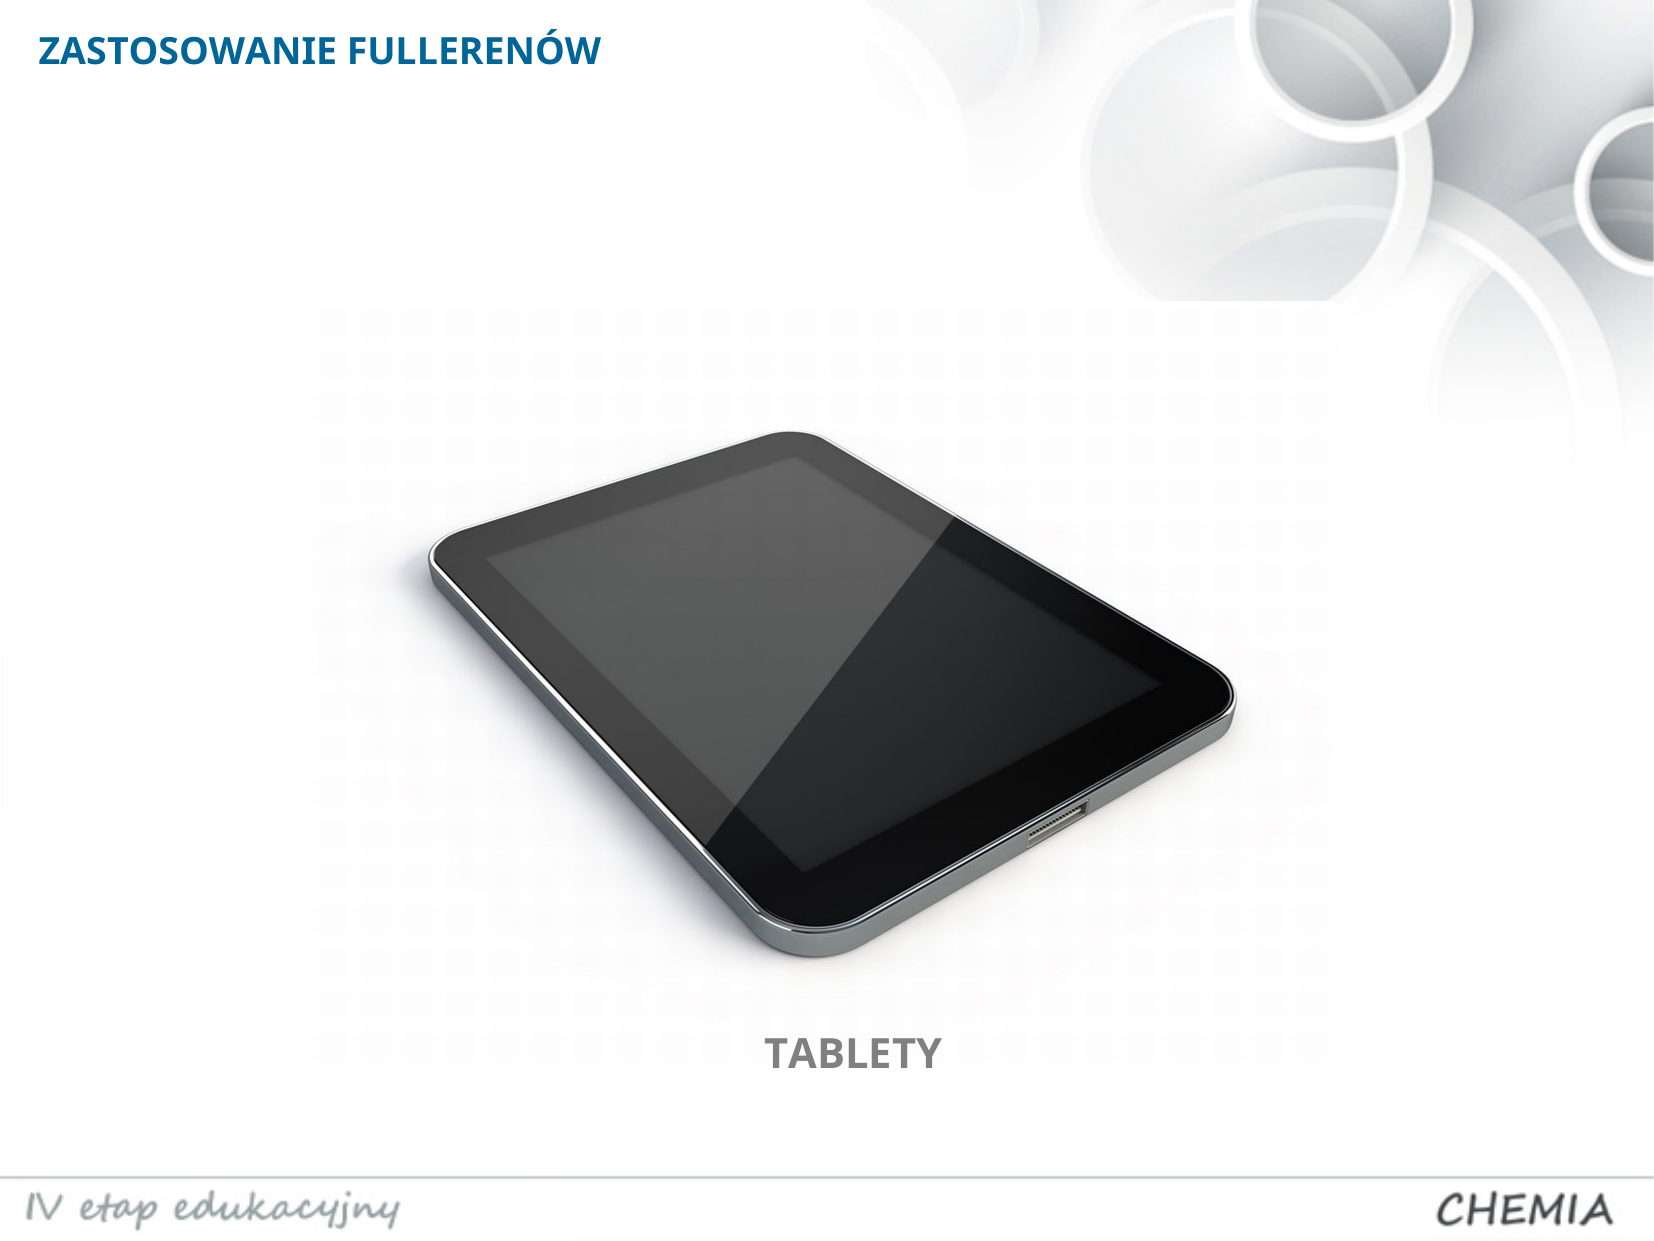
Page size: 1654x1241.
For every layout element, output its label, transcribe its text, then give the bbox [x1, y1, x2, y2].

text_box TABLETY [247, 974, 1459, 1083]
picture [0, 0, 1654, 1241]
text_box ZASTOSOWANIE FULLERENÓW [23, 23, 1276, 81]
